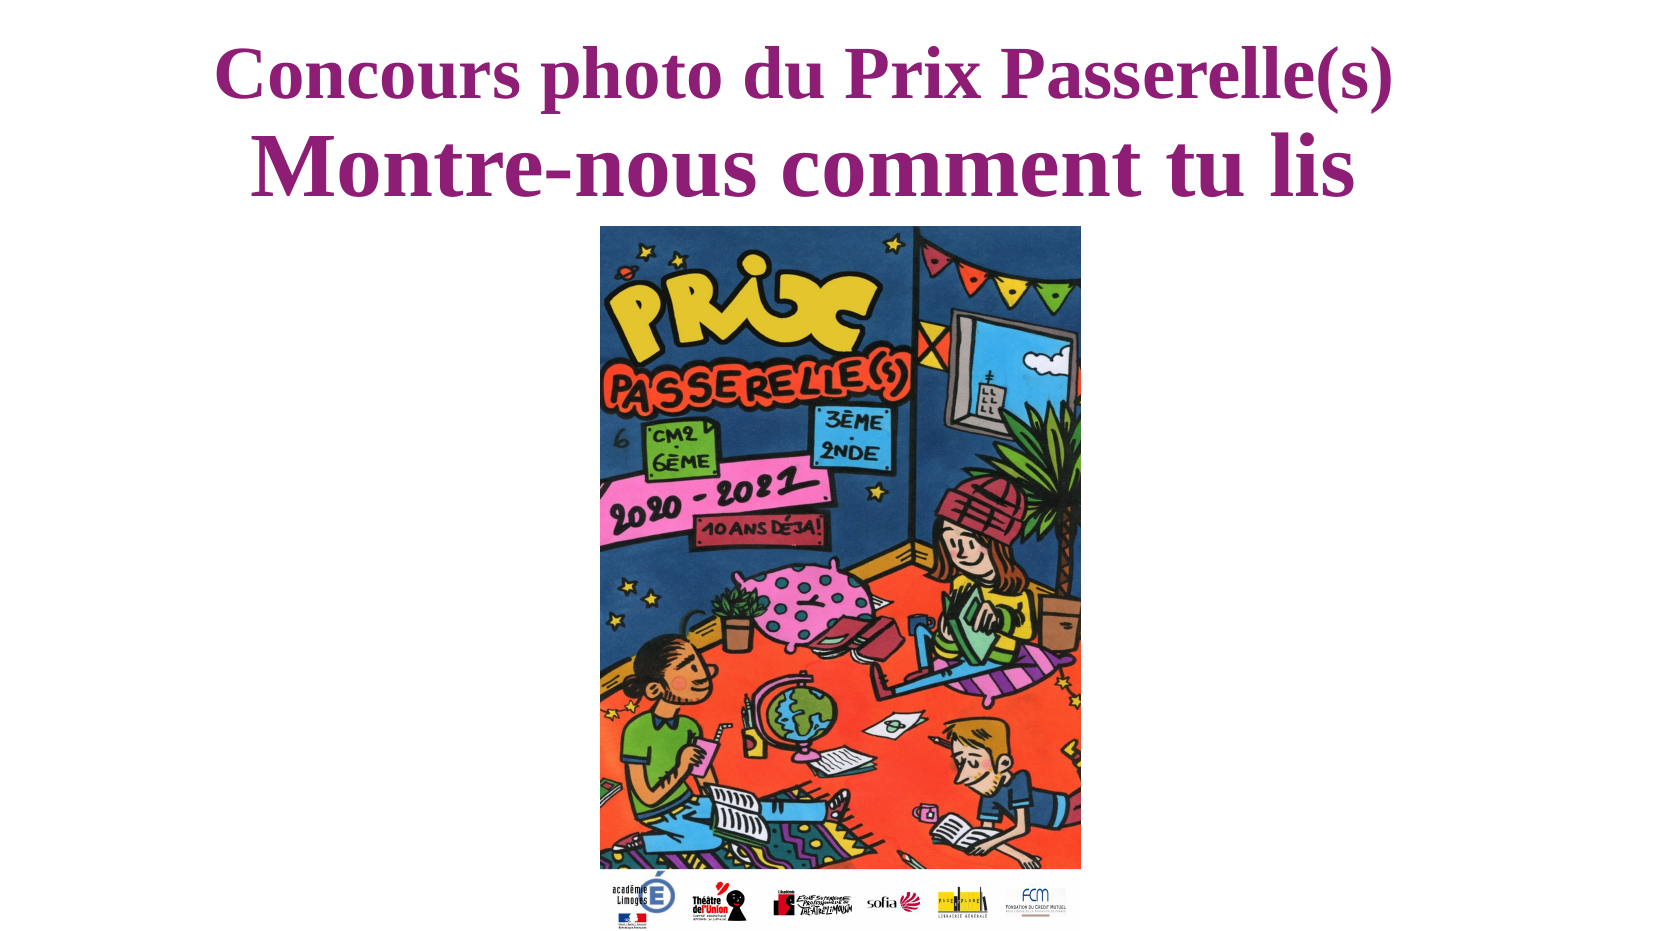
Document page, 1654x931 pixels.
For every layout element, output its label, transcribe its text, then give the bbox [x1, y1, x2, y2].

title Concours photo du Prix Passerelle(s) Montre-nous comment tu lis [15, 0, 1594, 293]
picture [600, 226, 1081, 931]
